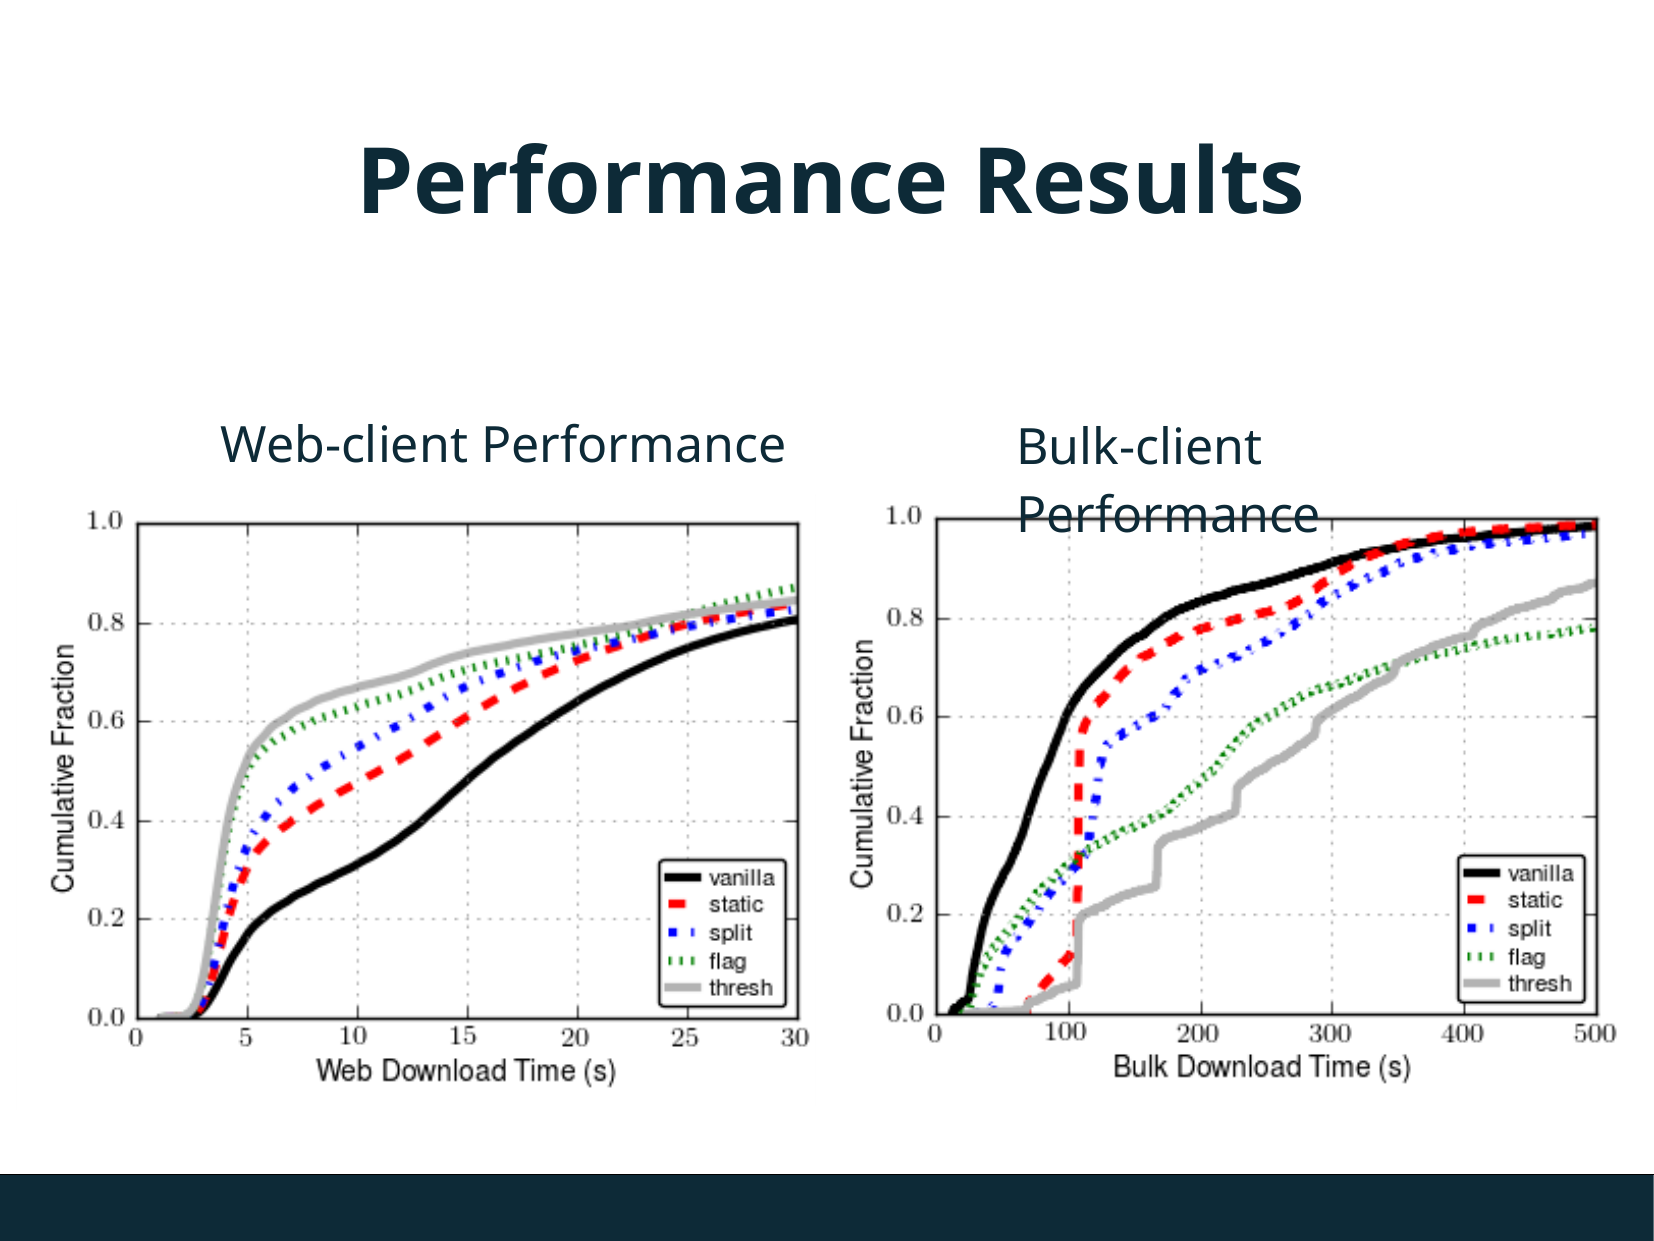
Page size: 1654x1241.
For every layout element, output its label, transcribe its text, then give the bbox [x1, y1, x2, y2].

text_box Web-client Performance [205, 401, 881, 474]
picture [15, 494, 1629, 1110]
text_box Bulk-client Performance [1001, 403, 1543, 476]
title Performance Results [86, 74, 1575, 282]
